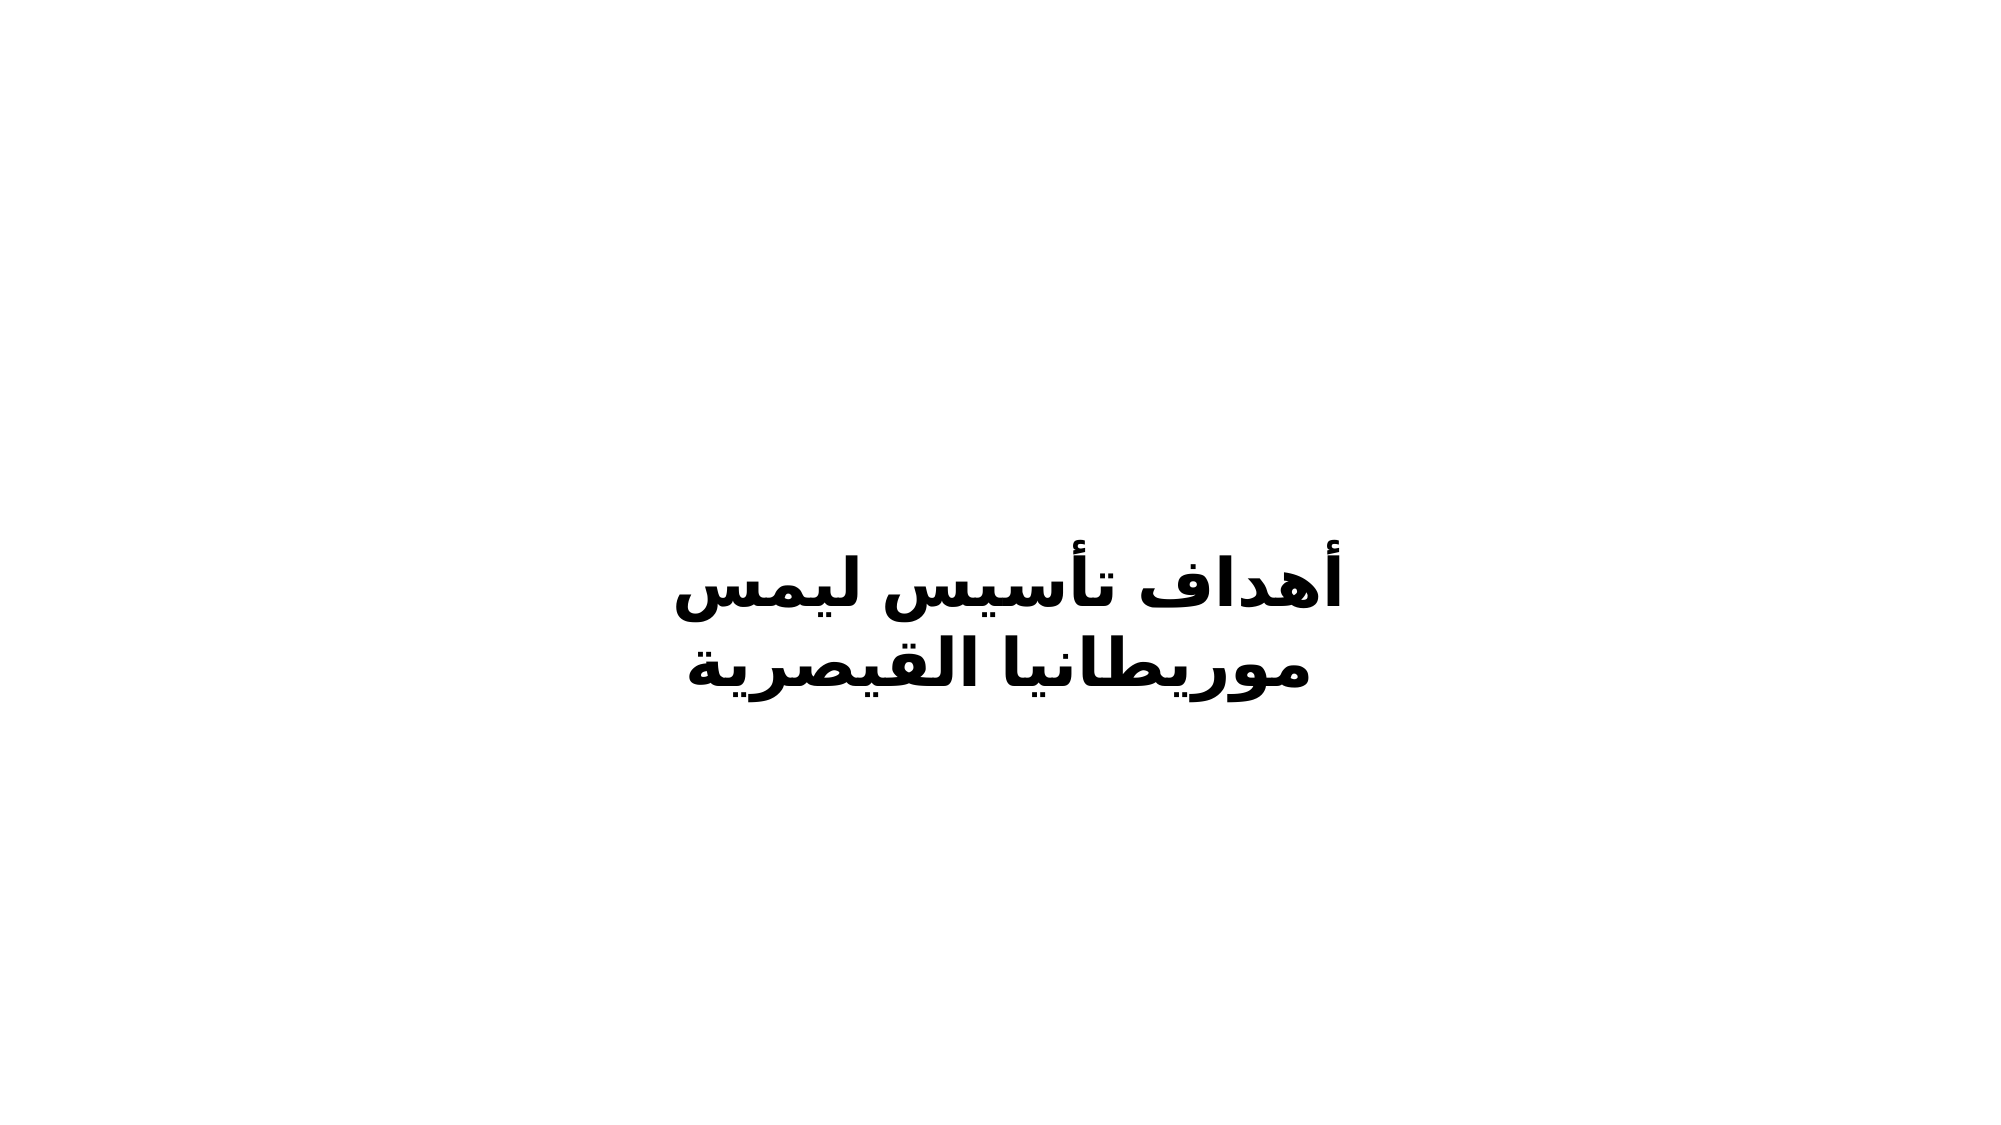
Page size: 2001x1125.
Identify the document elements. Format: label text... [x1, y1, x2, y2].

text_box أهداف تأسيس ليمس موريطانيا القيصرية [500, 532, 1501, 629]
